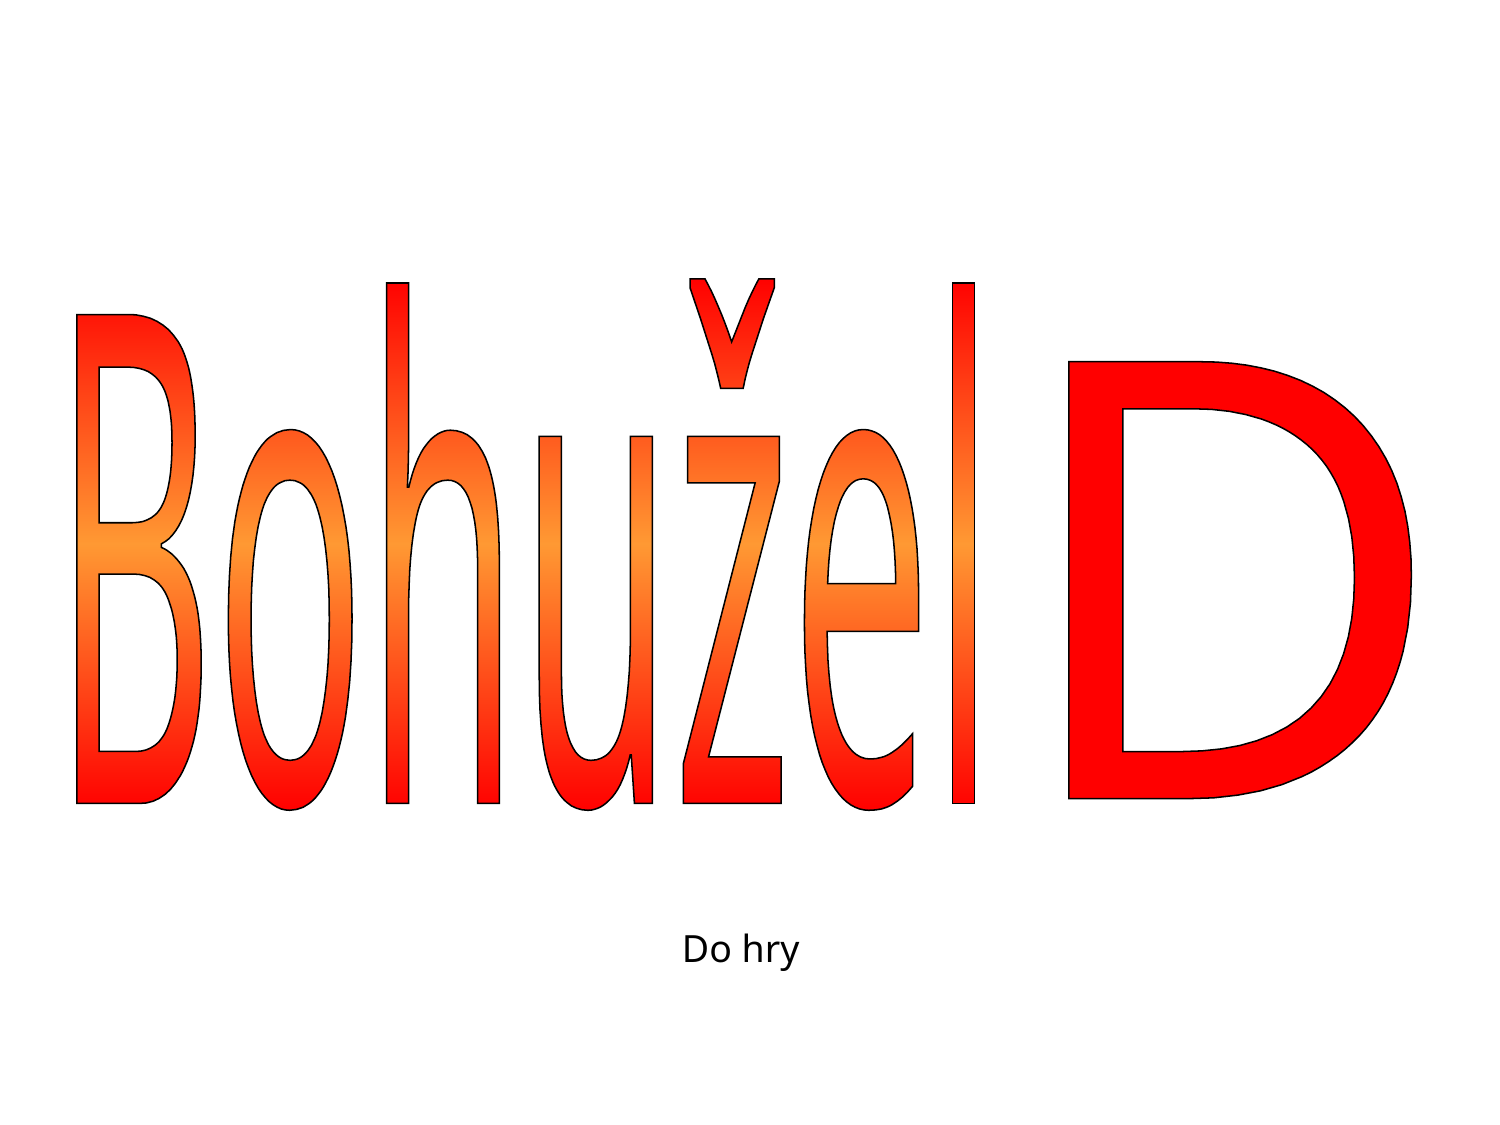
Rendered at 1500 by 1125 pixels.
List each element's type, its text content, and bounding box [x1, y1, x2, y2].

text_box Bohužel [76, 314, 202, 804]
text_box Bohužel [804, 429, 919, 811]
text_box Bohužel [952, 282, 975, 804]
text_box Bohužel [539, 436, 653, 811]
text_box Bohužel [683, 436, 782, 804]
text_box Bohužel [690, 278, 775, 389]
text_box Bohužel [228, 429, 353, 811]
text_box Do hry [667, 916, 815, 978]
text_box Bohužel [386, 282, 500, 804]
text_box D [1068, 361, 1412, 799]
